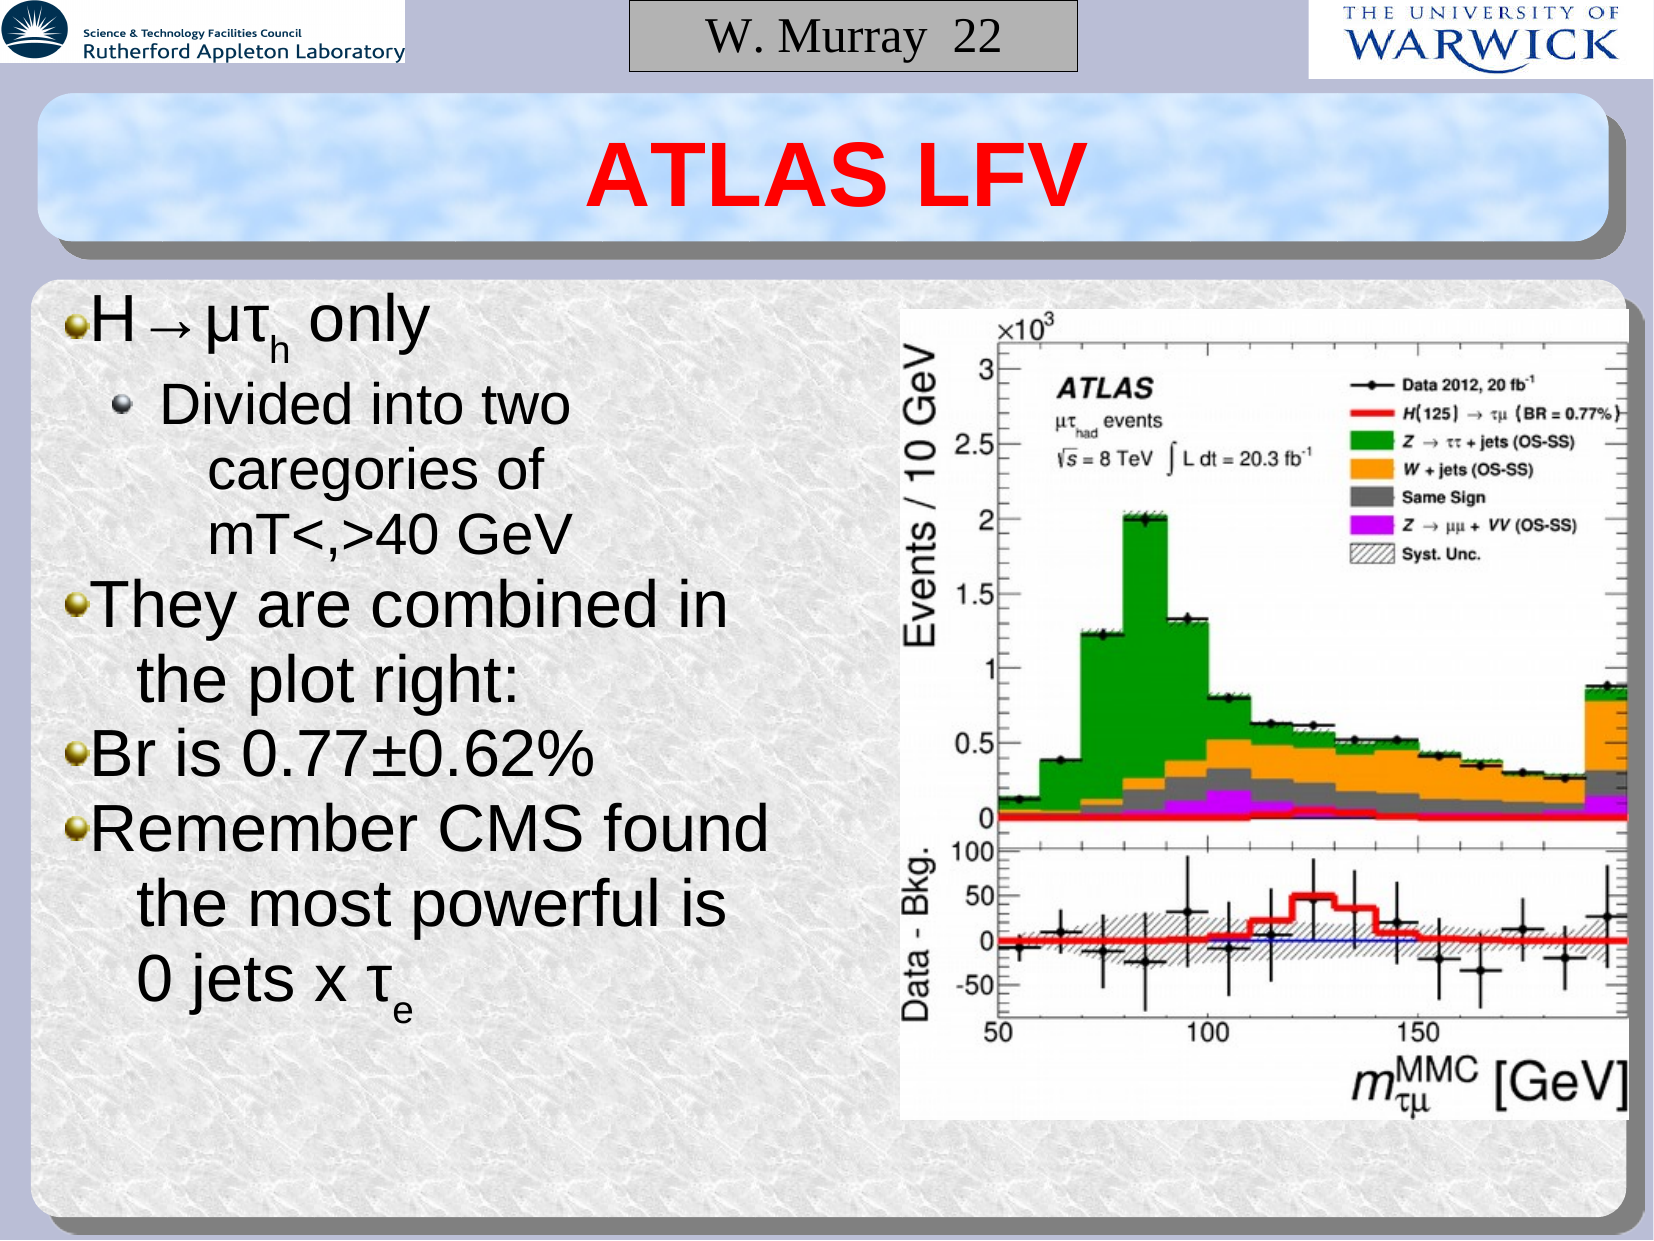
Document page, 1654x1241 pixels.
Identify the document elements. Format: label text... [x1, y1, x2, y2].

list H→μτh only Divided into two caregories of mT<,>40 GeV They are combined in the plot right: Br is 0.77±0.62% Remember CMS found the most powerful is 0 jets x τe [65, 281, 774, 1189]
picture [0, 0, 405, 63]
title ATLAS LFV [90, 101, 1584, 249]
picture [37, 93, 1609, 242]
picture [30, 279, 1629, 1218]
picture [1308, 0, 1654, 79]
